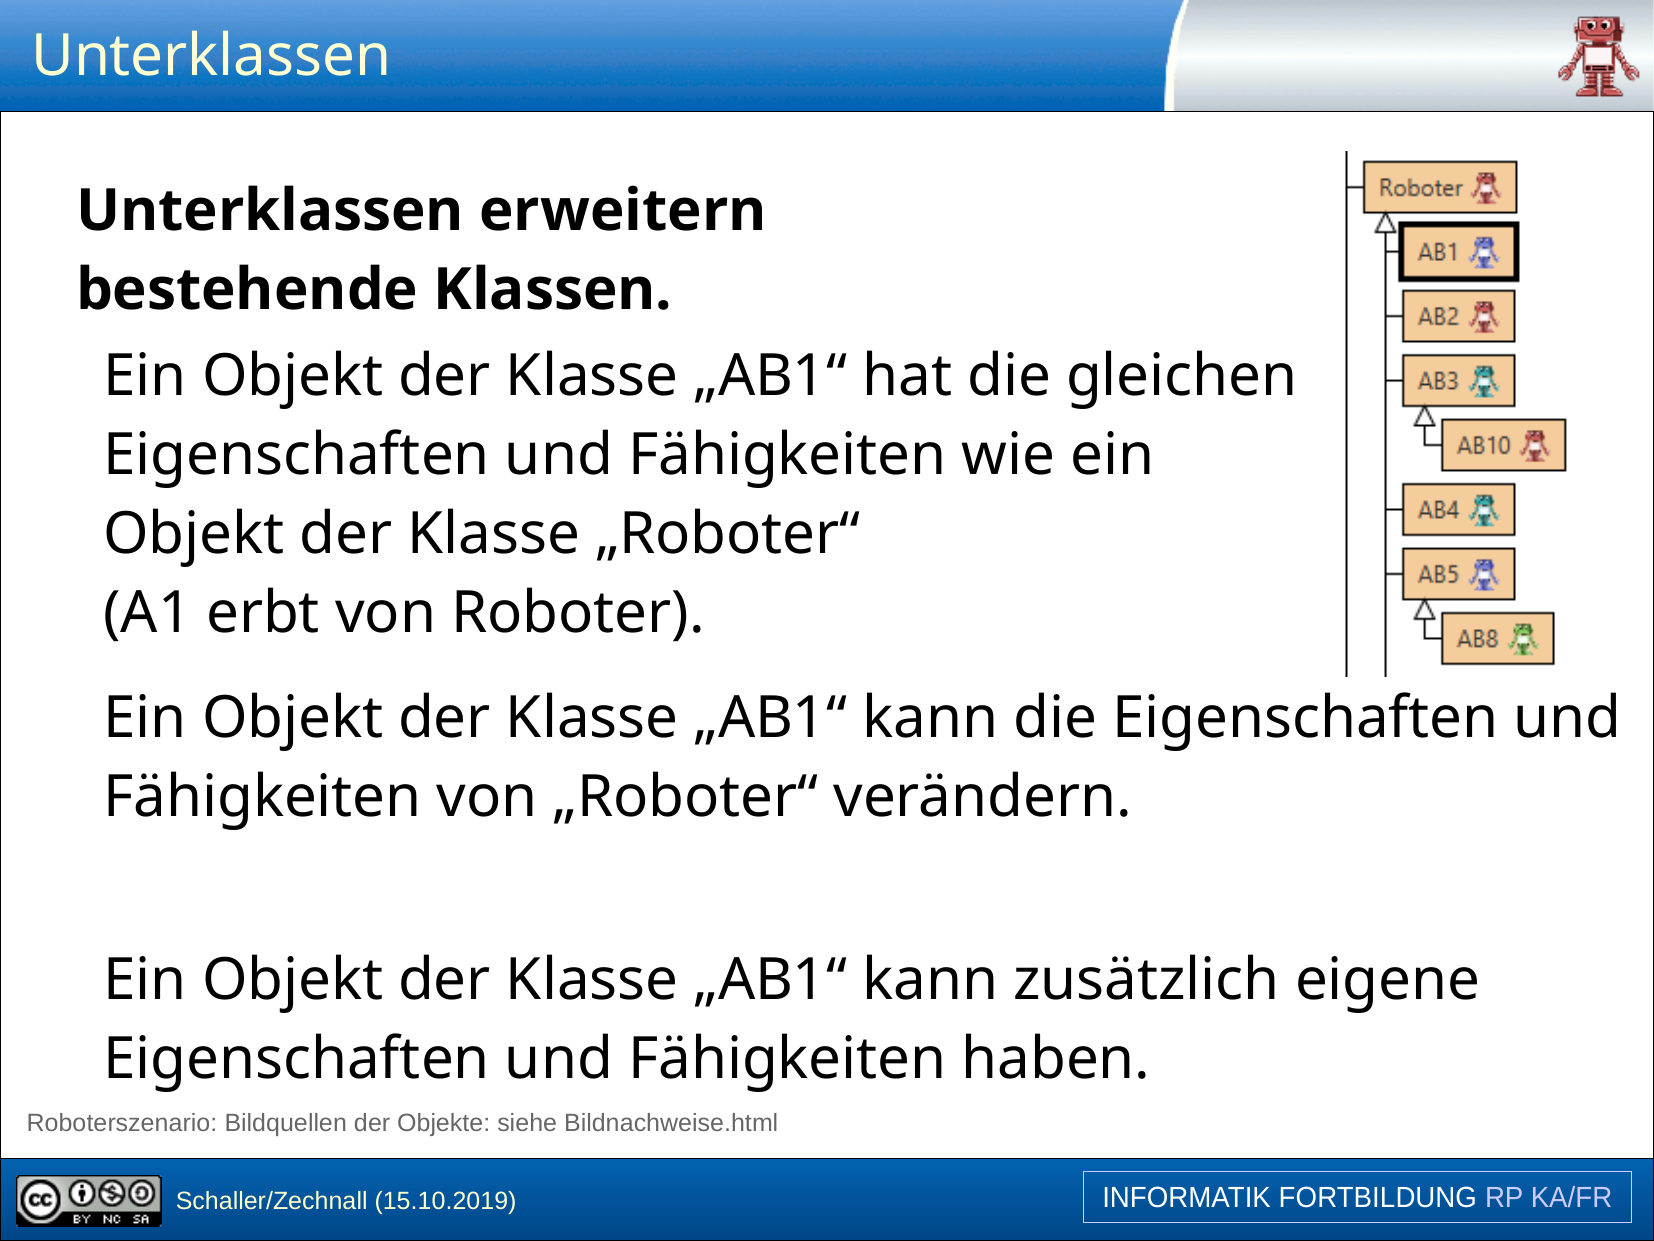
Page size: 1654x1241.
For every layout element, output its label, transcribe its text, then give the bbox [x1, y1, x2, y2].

picture [1305, 151, 1598, 677]
text_box Ein Objekt der Klasse „AB1“ kann zusätzlich eigene Eigenschaften und Fähigkeiten haben. [88, 930, 1654, 1091]
text_box Roboterszenario: Bildquellen der Objekte: siehe Bildnachweise.html [11, 1101, 927, 1147]
text_box Ein Objekt der Klasse „AB1“ hat die gleichen Eigenschaften und Fähigkeiten wie ein Objekt der Klasse „Roboter“ (A1 erbt von Roboter). [88, 325, 1305, 667]
text_box Ein Objekt der Klasse „AB1“ kann die Eigenschaften und Fähigkeiten von „Roboter“ verändern. [88, 667, 1654, 894]
text_box Unterklassen erweitern bestehende Klassen. [61, 161, 922, 335]
picture [16, 1175, 162, 1227]
picture [0, 0, 1654, 111]
title Unterklassen [31, 14, 1151, 92]
